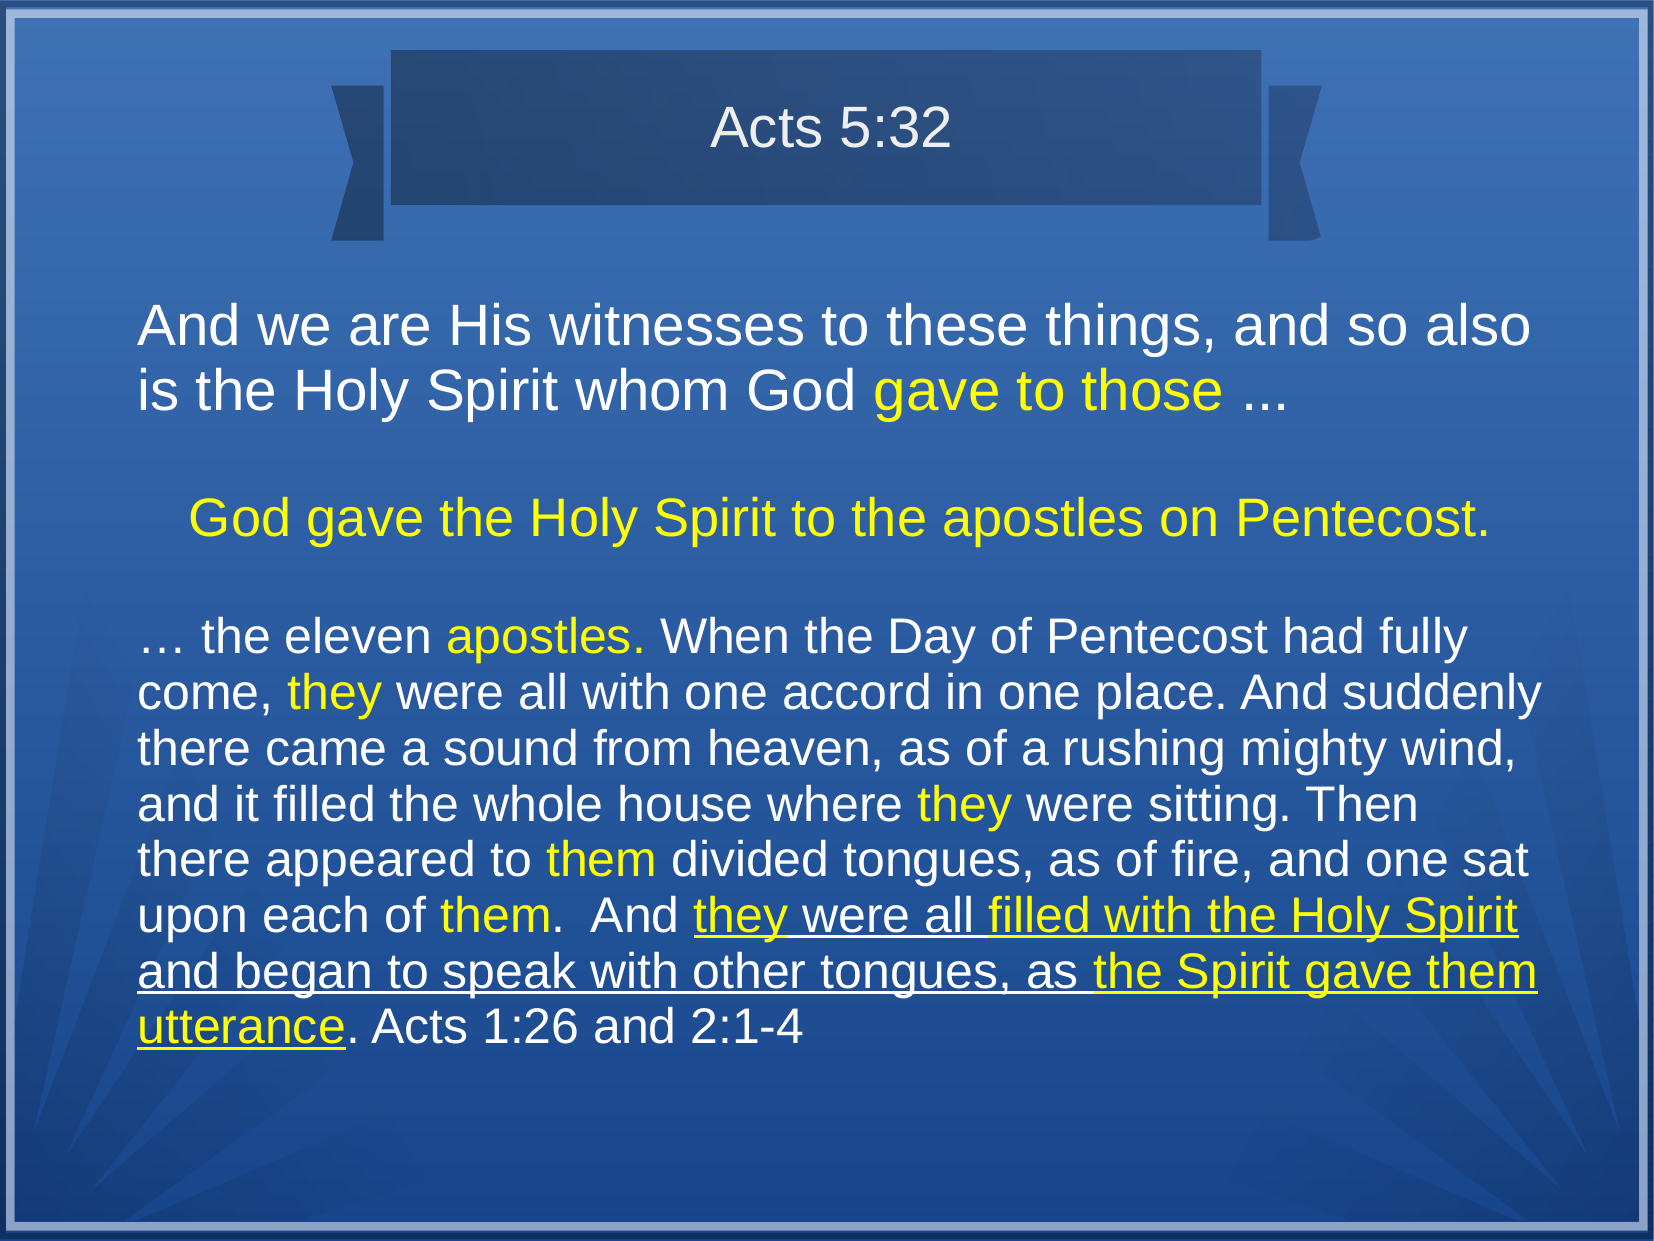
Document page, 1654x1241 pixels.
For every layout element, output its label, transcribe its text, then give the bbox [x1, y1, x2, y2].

text_box Acts 5:32 [576, 73, 1087, 182]
text_box And we are His witnesses to these things, and so also is the Holy Spirit whom God gave to those ... God gave the Holy Spirit to the apostles on Pentecost. … the eleven apostles. When the Day of Pentecost had fully come, they were all with one accord in one place. And suddenly there came a sound from heaven, as of a rushing mighty wind, and it filled the whole house where they were sitting. Then there appeared to them divided tongues, as of fire, and one sat upon each of them. And they were all filled with the Holy Spirit and began to speak with other tongues, as the Spirit gave them utterance. Acts 1:26 and 2:1-4 [122, 285, 1560, 1241]
